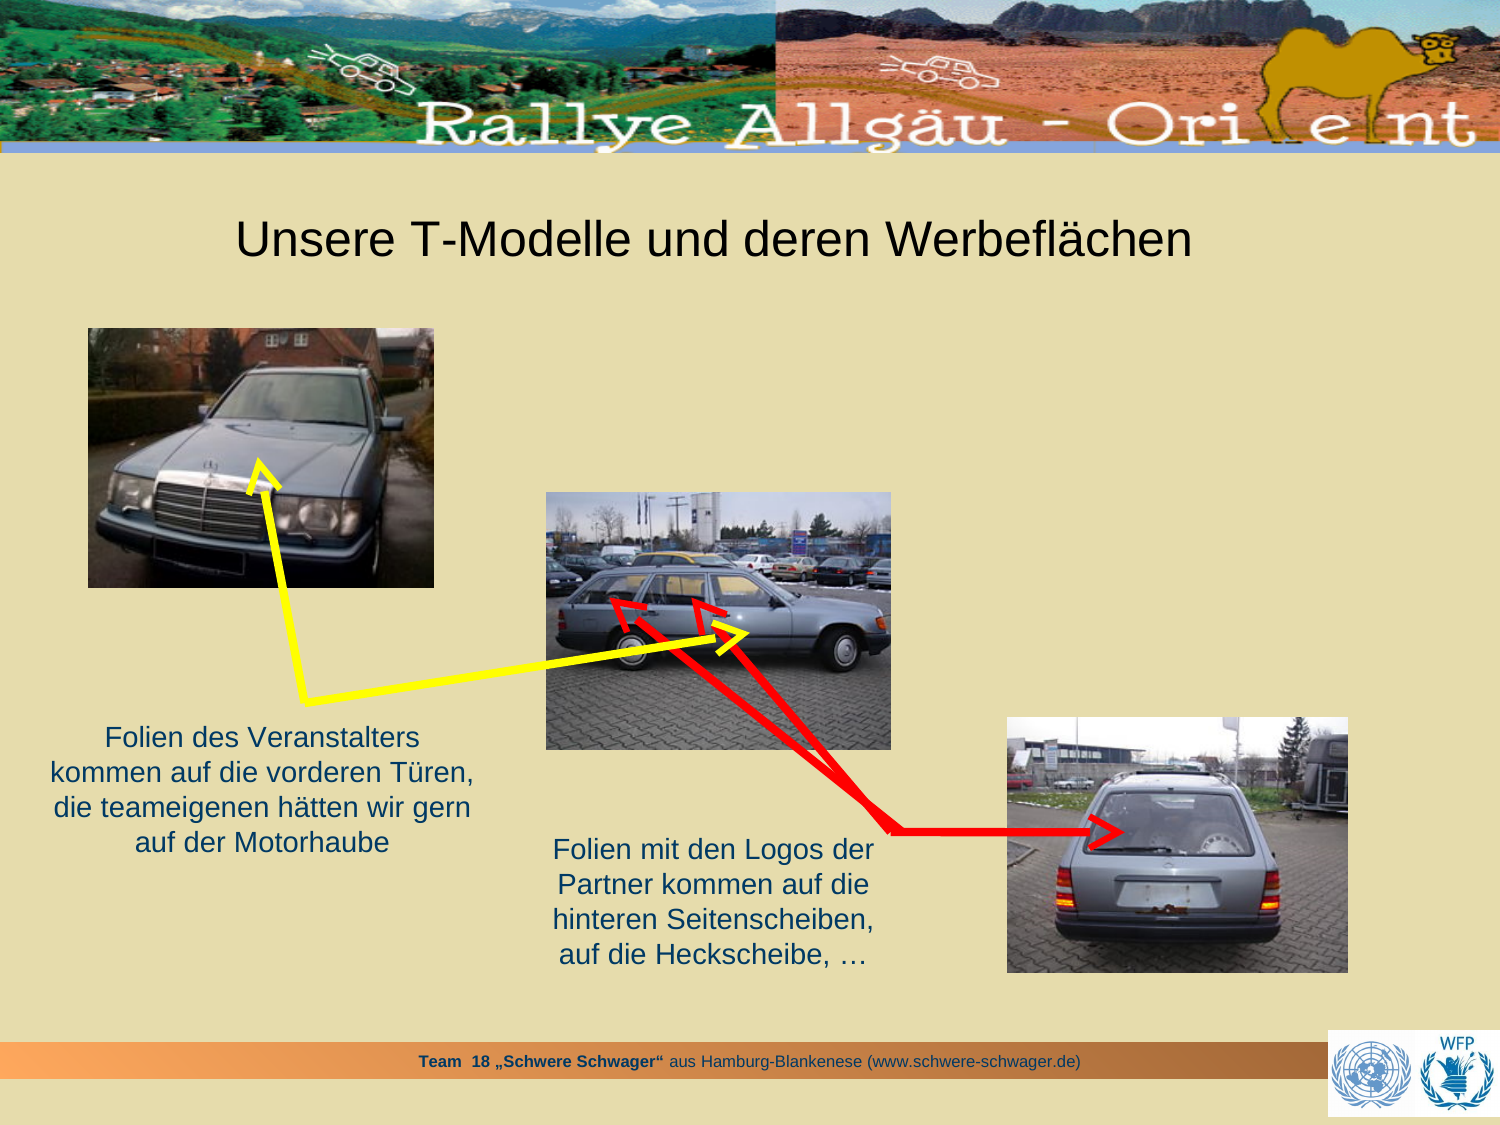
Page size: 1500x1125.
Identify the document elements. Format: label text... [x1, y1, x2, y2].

text_box Unsere T-Modelle und deren Werbeflächen [70, 199, 1360, 275]
picture [1007, 717, 1348, 973]
picture [88, 328, 434, 588]
picture [546, 492, 891, 751]
picture [0, 0, 1500, 153]
text_box Folien mit den Logos der Partner kommen auf die hinteren Seitenscheiben, auf die Heckscheibe, … [513, 822, 914, 978]
picture [546, 651, 793, 751]
picture [1328, 1030, 1500, 1117]
picture [681, 635, 815, 751]
picture [727, 632, 735, 637]
text_box Folien des Veranstalters kommen auf die vorderen Türen, die teameigenen hätten wir gern auf der Motorhaube [35, 710, 491, 867]
